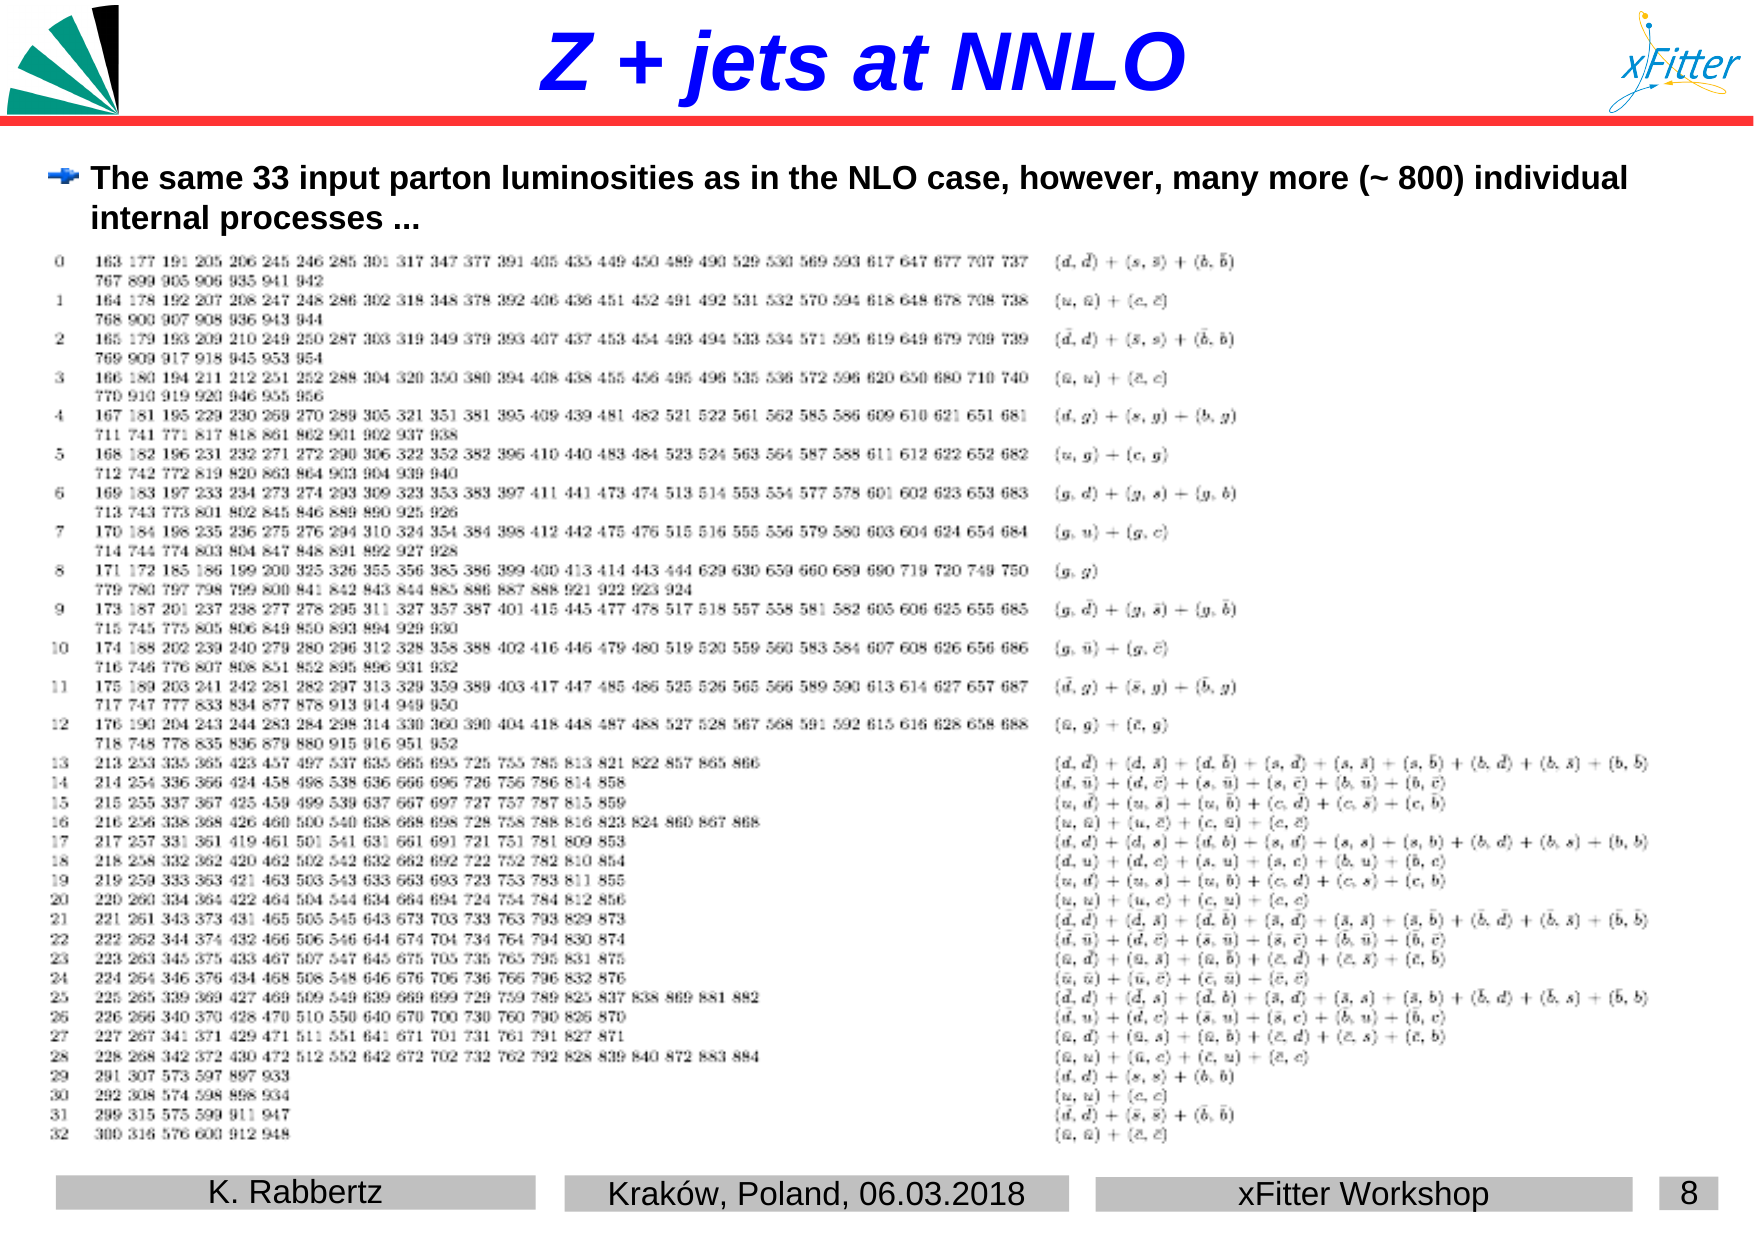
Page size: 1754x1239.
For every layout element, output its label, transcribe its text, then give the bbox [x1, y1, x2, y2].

picture [7, 5, 119, 116]
title Z + jets at NNLO [123, 0, 1606, 114]
picture [1609, 11, 1741, 113]
picture [47, 247, 1714, 1146]
list The same 33 input parton luminosities as in the NLO case, however, many more (~ 800) individual internal processes ... [48, 156, 1710, 218]
